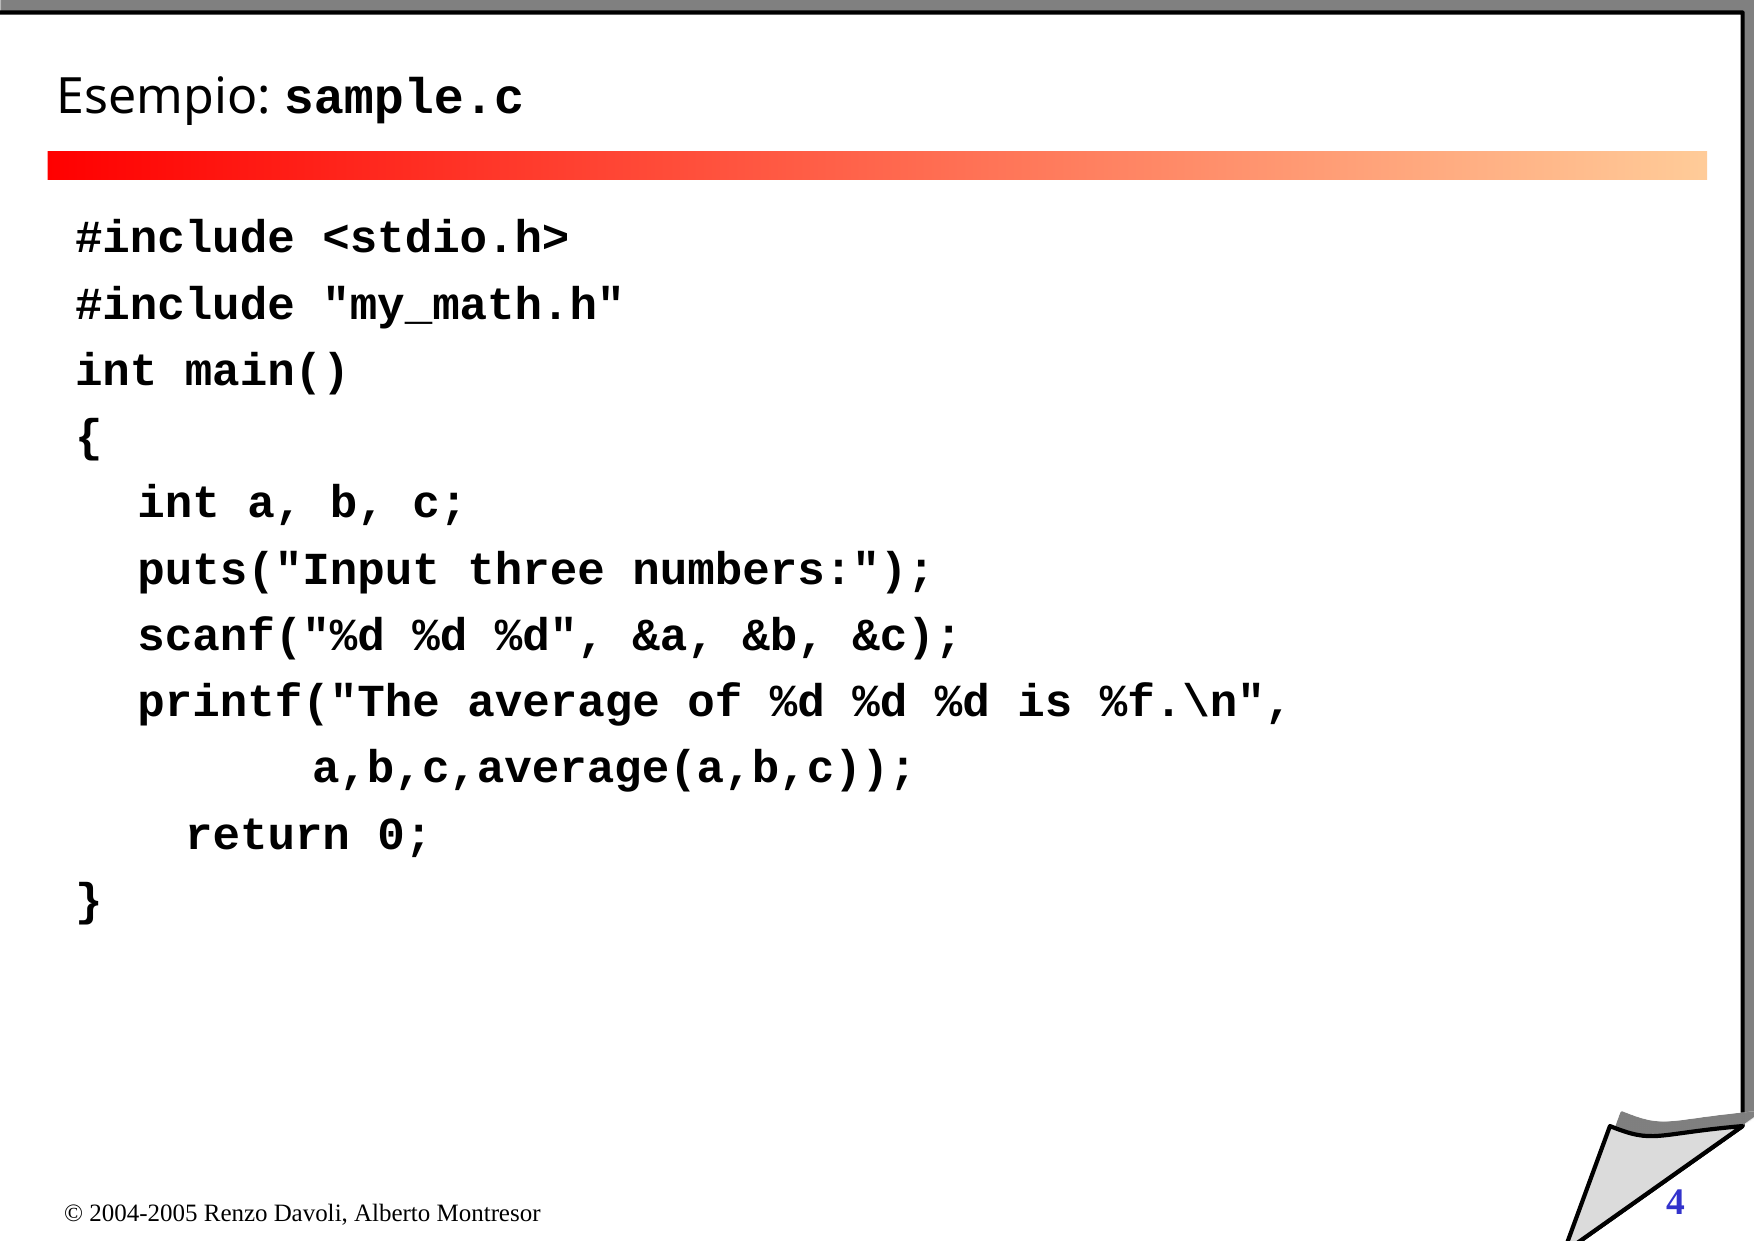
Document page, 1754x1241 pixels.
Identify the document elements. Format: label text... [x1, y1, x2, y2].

list #include <stdio.h> #include "my_math.h" int main() { int a, b, c; puts("Input three numbers:"); scanf("%d %d %d", &a, &b, &c); printf("The average of %d %d %d is %f.\n", a,b,c,average(a,b,c)); return 0; } [58, 206, 1696, 1018]
title Esempio: sample.c [40, 40, 1714, 153]
